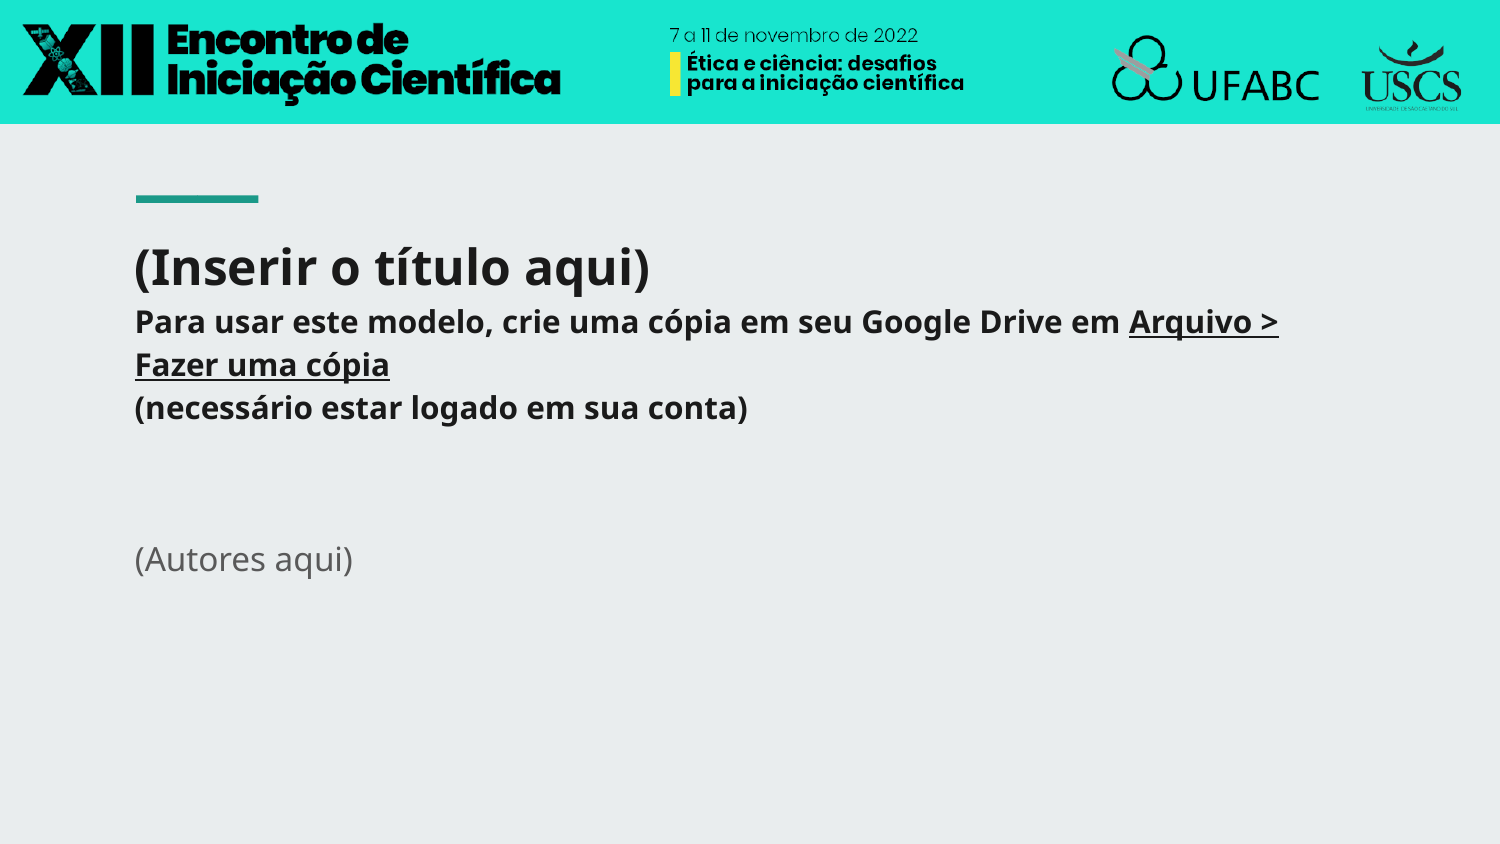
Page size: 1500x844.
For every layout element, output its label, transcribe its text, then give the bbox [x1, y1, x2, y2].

title (Inserir o título aqui) Para usar este modelo, crie uma cópia em seu Google Drive em Arquivo > Fazer uma cópia (necessário estar logado em sua conta) [119, 216, 1381, 490]
subtitle (Autores aqui) [119, 520, 1381, 610]
picture [0, 0, 1500, 844]
